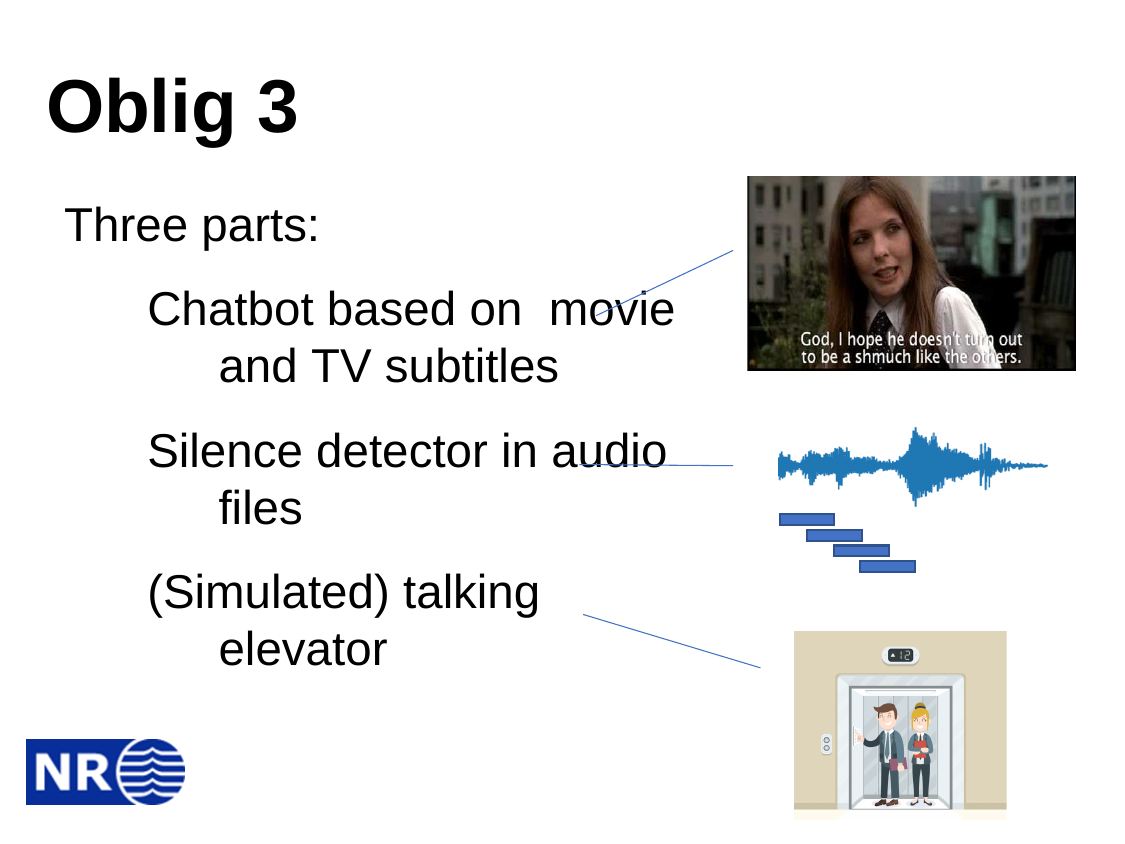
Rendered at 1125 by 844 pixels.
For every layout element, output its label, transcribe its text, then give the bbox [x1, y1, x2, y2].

picture [778, 421, 1052, 510]
title Oblig 3 [30, 32, 1095, 157]
picture [747, 176, 1076, 371]
text_box [780, 514, 834, 525]
text_box [834, 545, 889, 556]
list Three parts: Chatbot based on movie and TV subtitles Silence detector in audio files (Simulated) talking elevator [49, 186, 705, 693]
text_box [807, 530, 862, 541]
picture [794, 631, 1007, 820]
text_box [860, 561, 915, 572]
